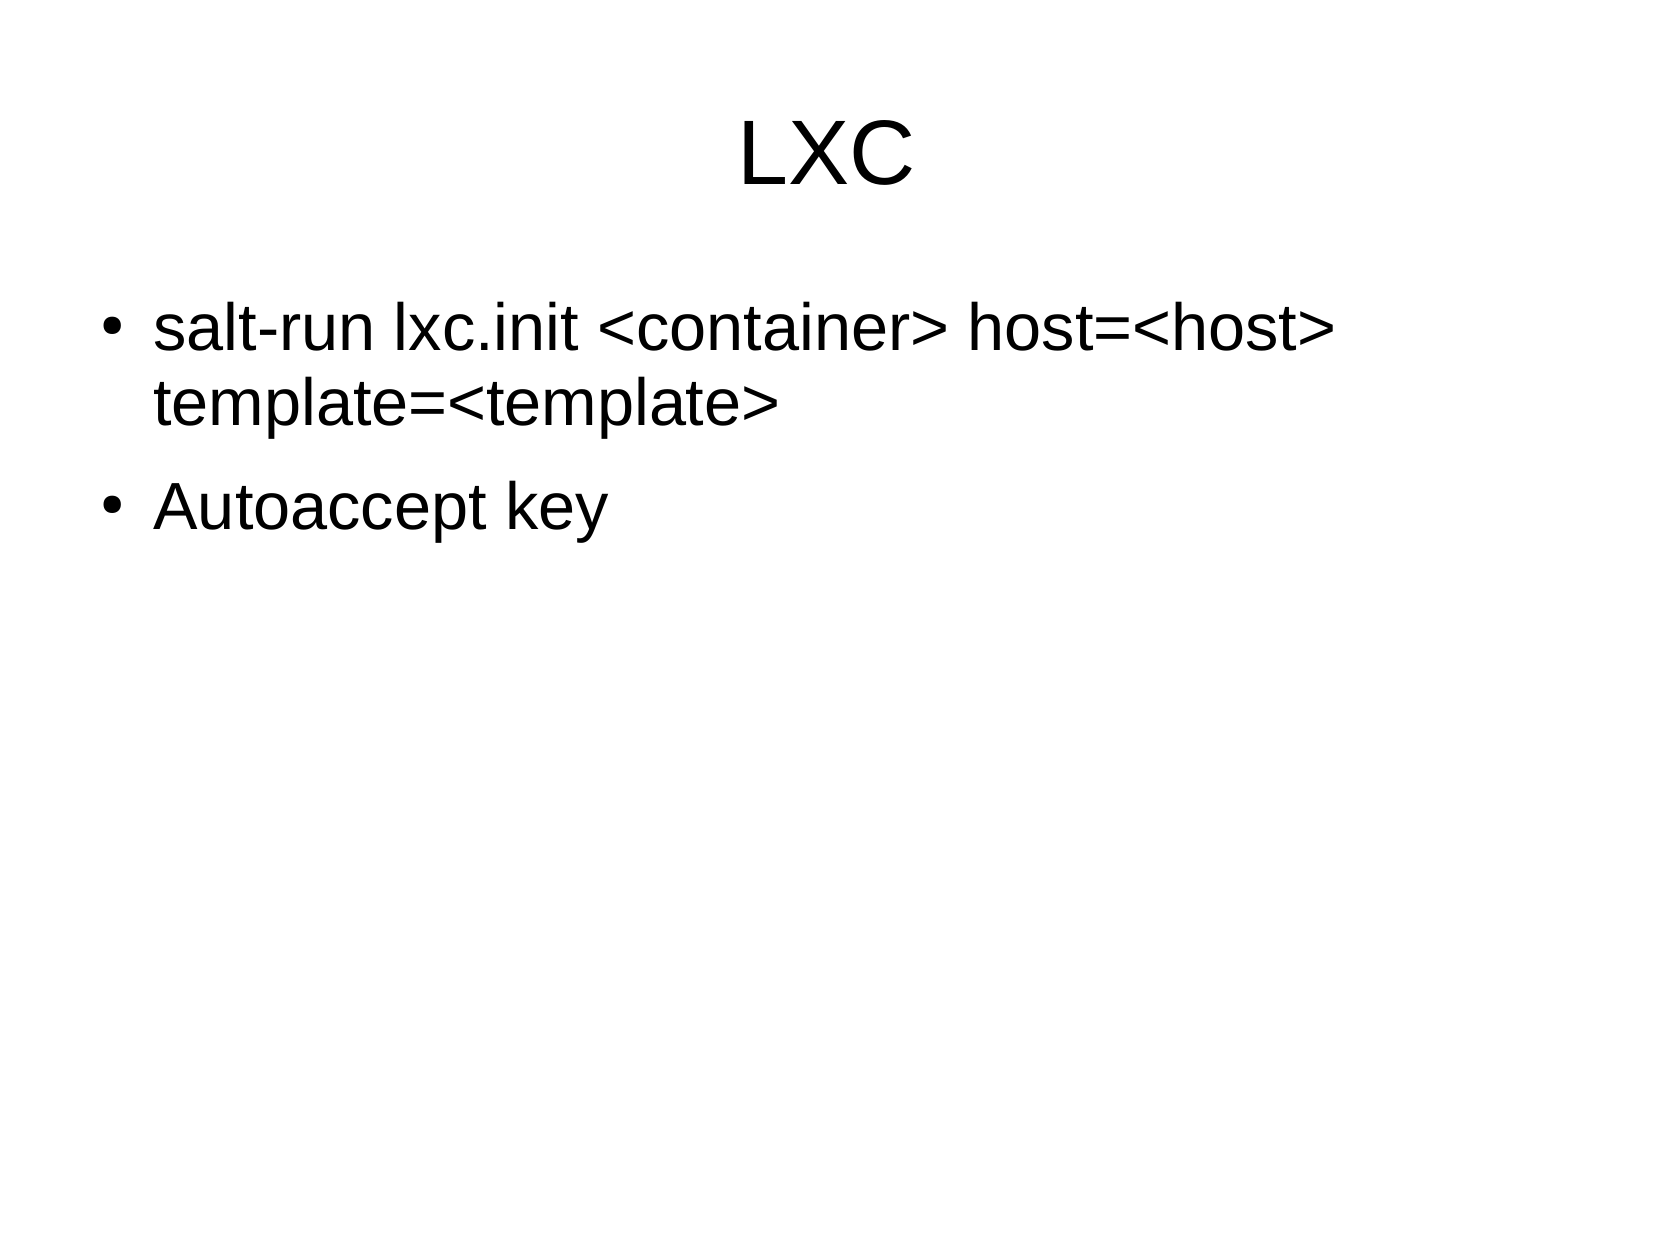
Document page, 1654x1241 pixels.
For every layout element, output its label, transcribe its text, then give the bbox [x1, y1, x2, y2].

title LXC [82, 49, 1571, 257]
list salt-run lxc.init <container> host=<host> template=<template> Autoaccept key [82, 290, 1571, 1010]
